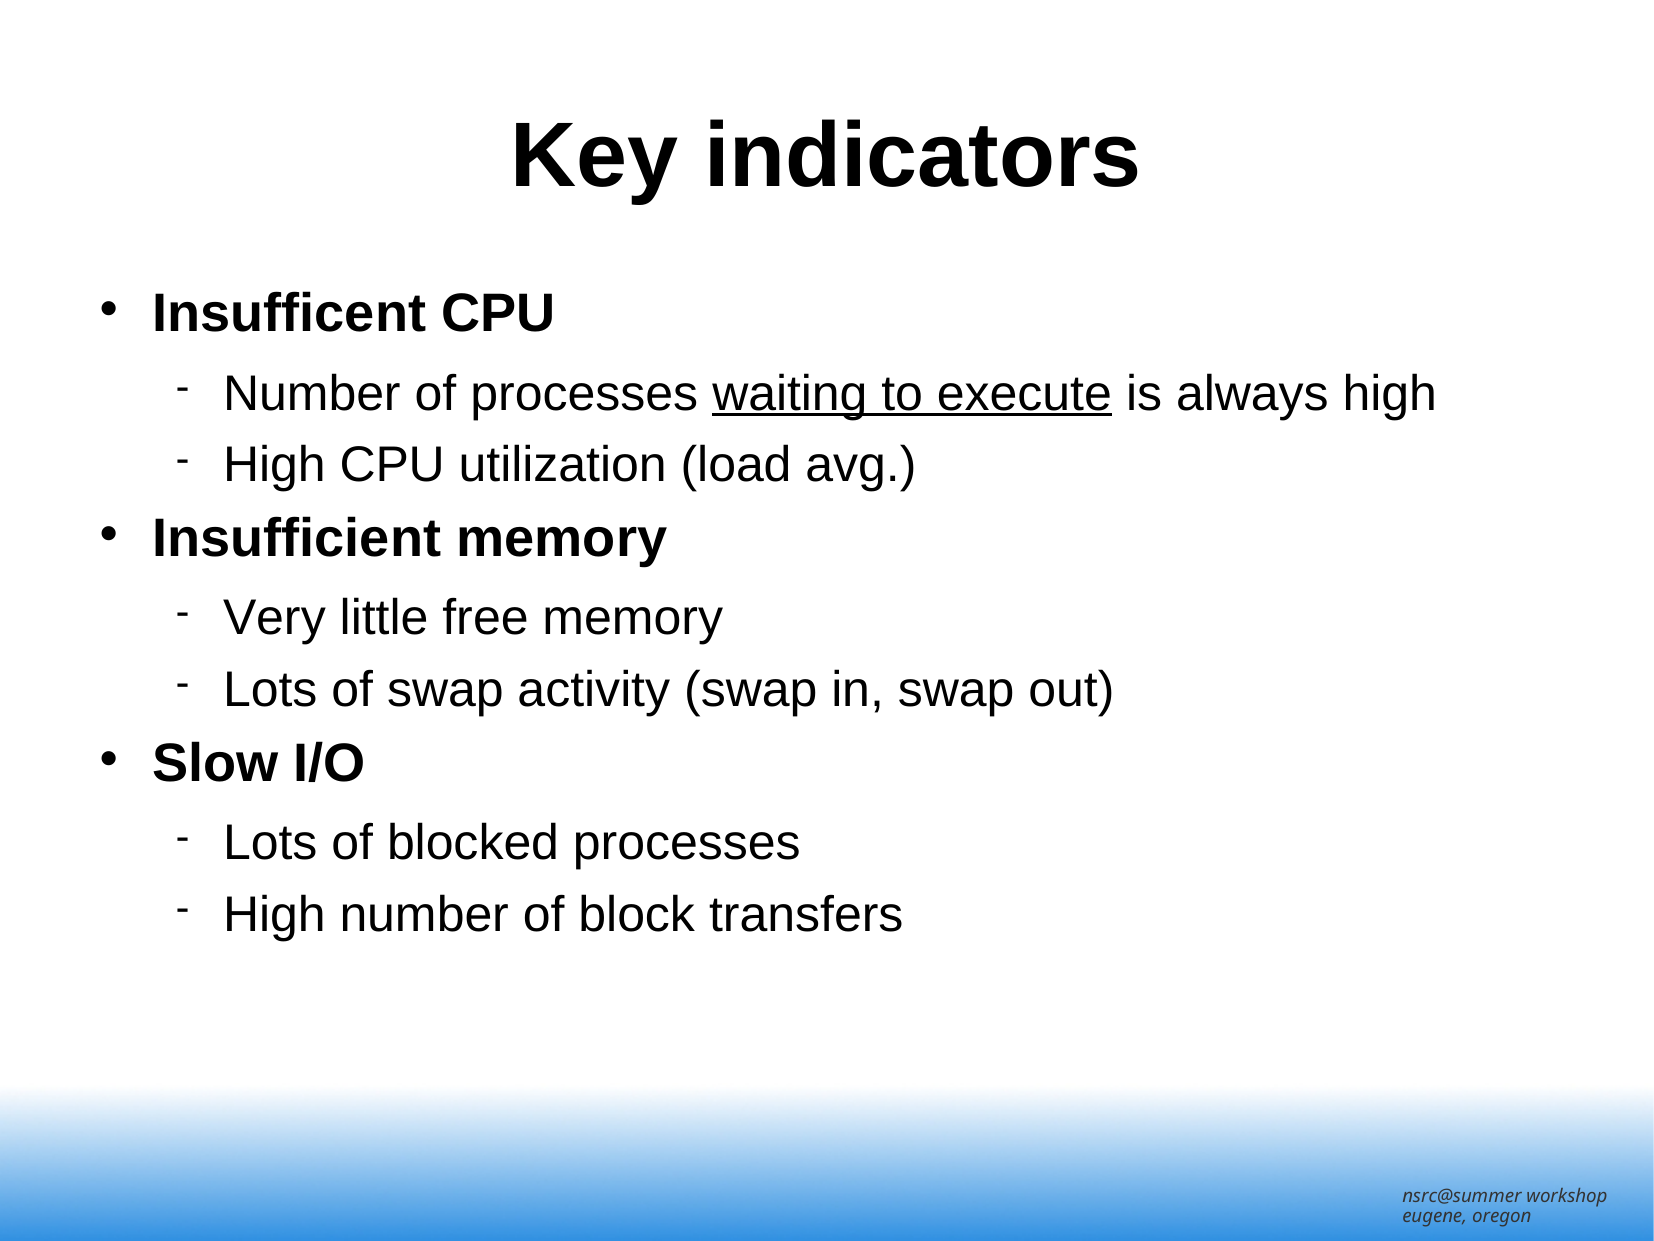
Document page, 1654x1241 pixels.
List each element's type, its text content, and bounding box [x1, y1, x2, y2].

title Key indicators [82, 49, 1571, 257]
picture [0, 1083, 1654, 1241]
list Insufficent CPU Number of processes waiting to execute is always high High CPU utilization (load avg.) Insufficient memory Very little free memory Lots of swap activity (swap in, swap out)‏ Slow I/O Lots of blocked processes High number of block transfers [82, 290, 1571, 1109]
